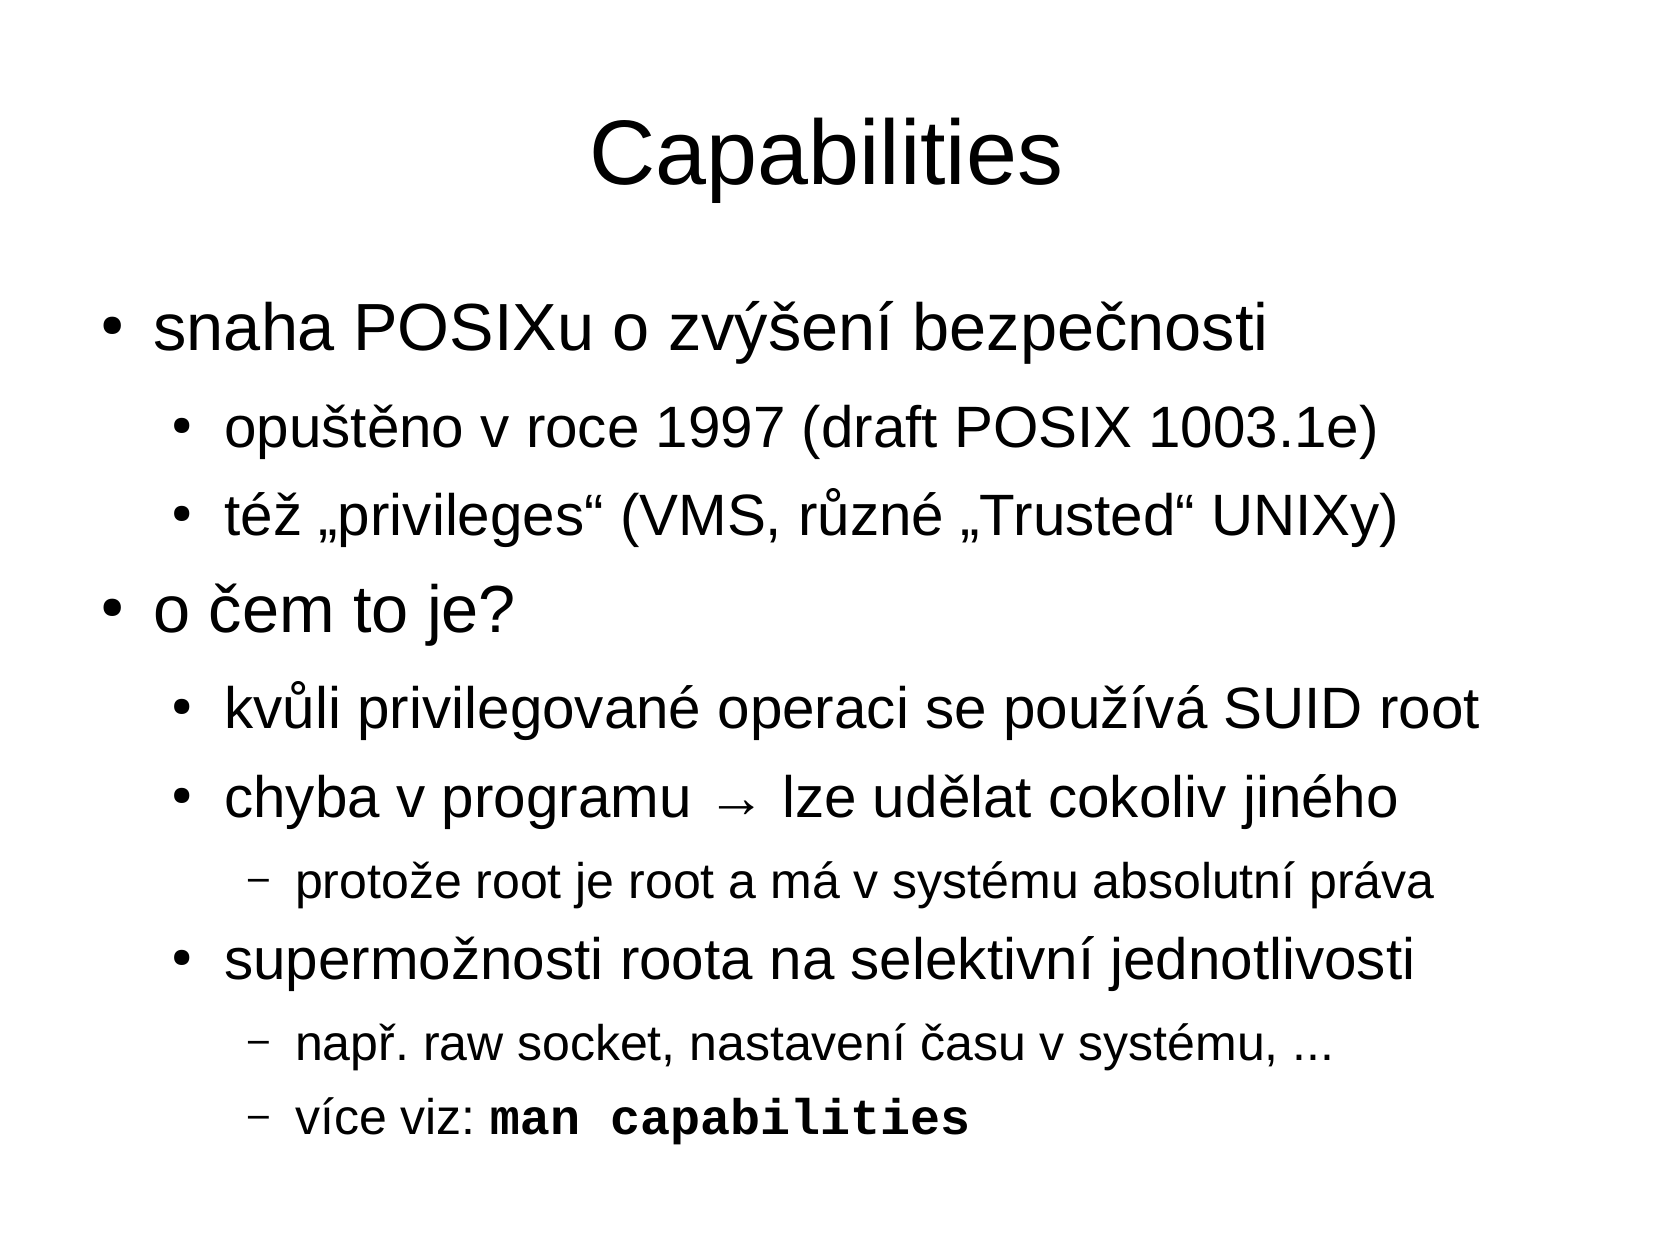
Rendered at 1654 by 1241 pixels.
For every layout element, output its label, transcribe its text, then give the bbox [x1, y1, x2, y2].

list snaha POSIXu o zvýšení bezpečnosti opuštěno v roce 1997 (draft POSIX 1003.1e) též „privileges“ (VMS, různé „Trusted“ UNIXy) o čem to je? kvůli privilegované operaci se používá SUID root chyba v programu → lze udělat cokoliv jiného protože root je root a má v systému absolutní práva supermožnosti roota na selektivní jednotlivosti např. raw socket, nastavení času v systému, ... více viz: man capabilities [82, 290, 1571, 1150]
title Capabilities [82, 49, 1571, 257]
